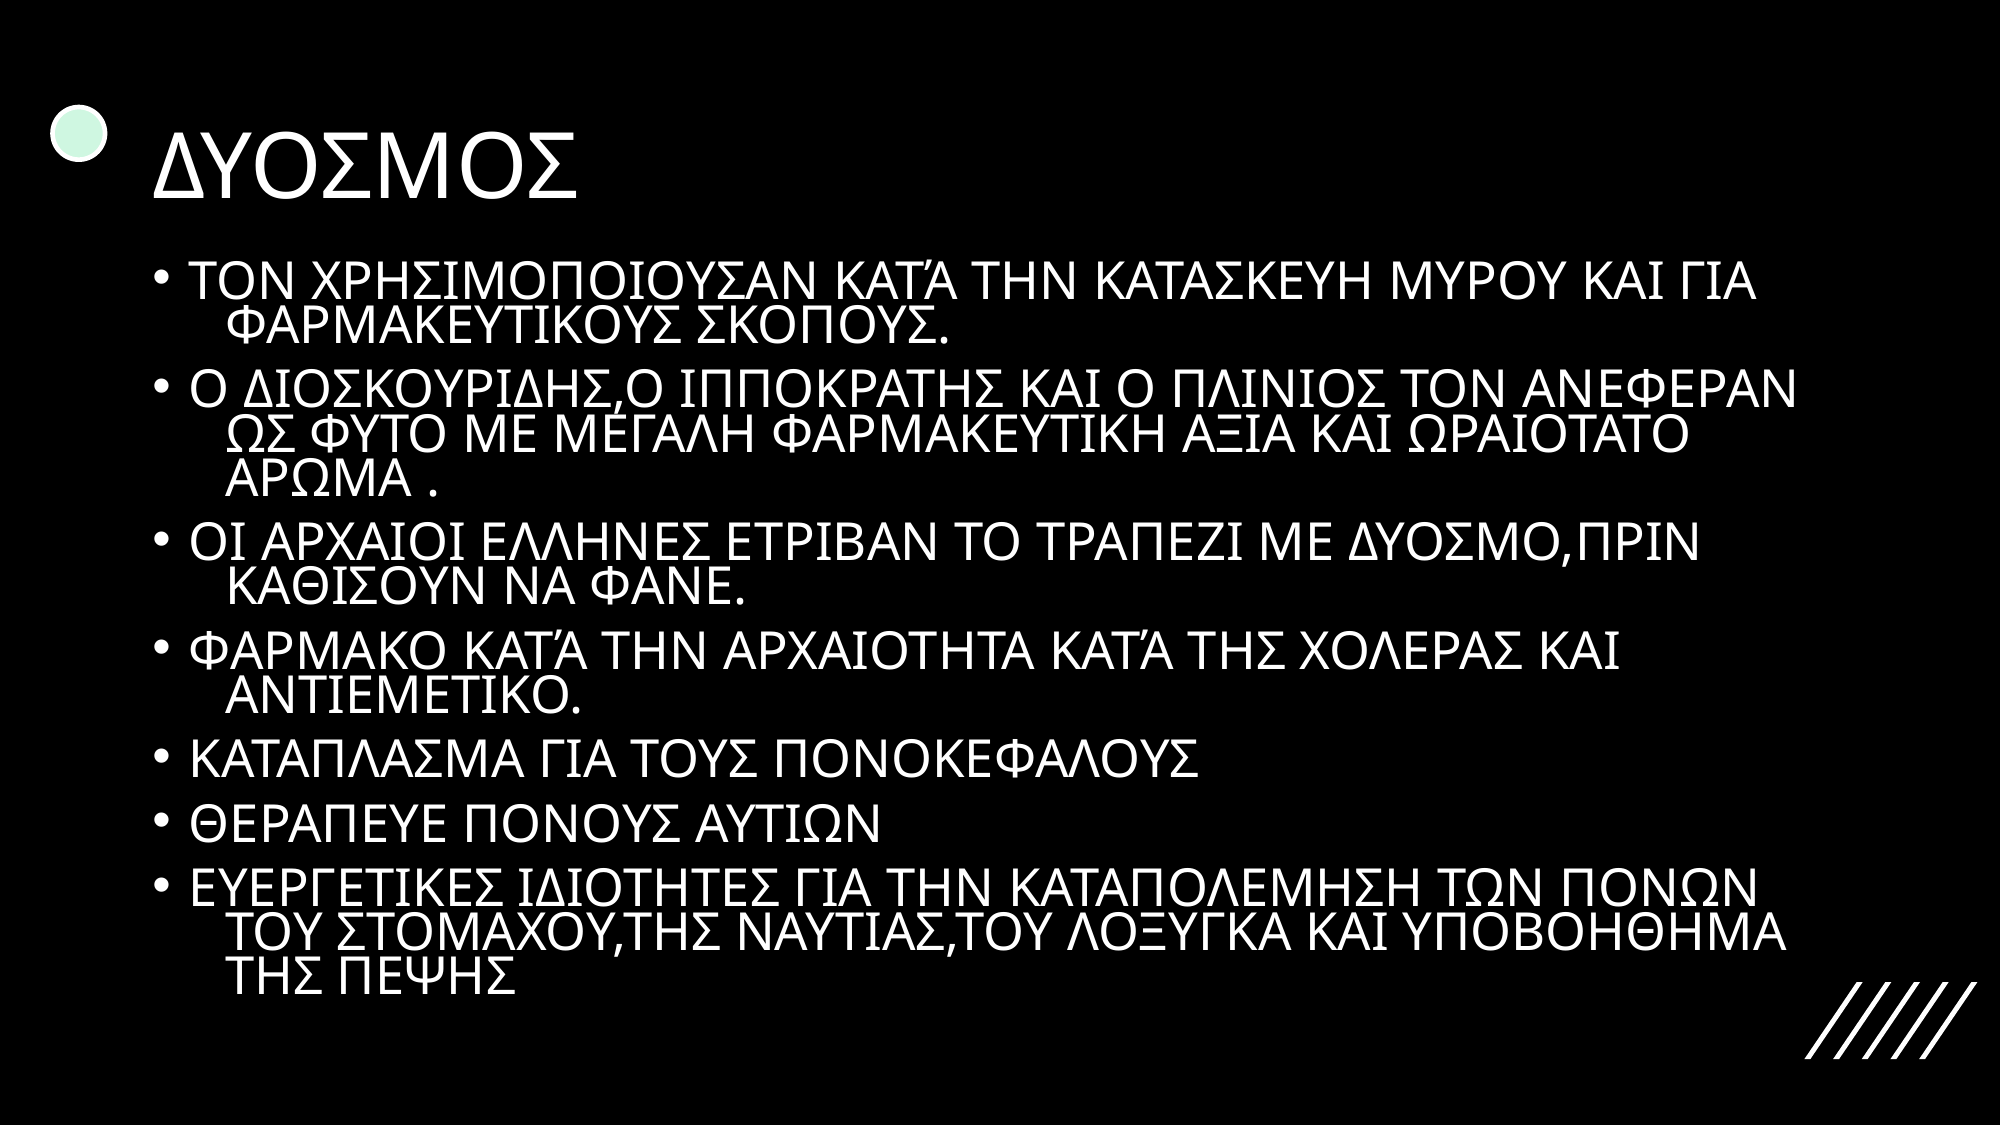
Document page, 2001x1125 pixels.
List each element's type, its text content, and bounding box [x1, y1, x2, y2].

title ΔΥΟΣΜΟΣ [137, 59, 635, 256]
list ΤΟΝ ΧΡΗΣΙΜΟΠΟΙΟΥΣΑΝ ΚΑΤΆ ΤΗΝ ΚΑΤΑΣΚΕΥΗ ΜΥΡΟΥ ΚΑΙ ΓΙΑ ΦΑΡΜΑΚΕΥΤΙΚΟΥΣ ΣΚΟΠΟΥΣ. Ο ΔΙΟΣΚΟΥΡΙΔΗΣ,Ο ΙΠΠΟΚΡΑΤΗΣ ΚΑΙ Ο ΠΛΙΝΙΟΣ ΤΟΝ ΑΝΕΦΕΡΑΝ ΩΣ ΦΥΤΟ ΜΕ ΜΕΓΑΛΗ ΦΑΡΜΑΚΕΥΤΙΚΗ ΑΞΙΑ ΚΑΙ ΩΡΑΙΟΤΑΤΟ ΑΡΩΜΑ . ΟΙ ΑΡΧΑΙΟΙ ΕΛΛΗΝΕΣ ΕΤΡΙΒΑΝ ΤΟ ΤΡΑΠΕΖΙ ΜΕ ΔΥΟΣΜΟ,ΠΡΙΝ ΚΑΘΙΣΟΥΝ ΝΑ ΦΑΝΕ. ΦΑΡΜΑΚΟ ΚΑΤΆ ΤΗΝ ΑΡΧΑΙΟΤΗΤΑ ΚΑΤΆ ΤΗΣ ΧΟΛΕΡΑΣ ΚΑΙ ΑΝΤΙΕΜΕΤΙΚΟ. ΚΑΤΑΠΛΑΣΜΑ ΓΙΑ ΤΟΥΣ ΠΟΝΟΚΕΦΑΛΟΥΣ ΘΕΡΑΠΕΥΕ ΠΟΝΟΥΣ ΑΥΤΙΩΝ ΕΥΕΡΓΕΤΙΚΕΣ ΙΔΙΟΤΗΤΕΣ ΓΙΑ ΤΗΝ ΚΑΤΑΠΟΛΕΜΗΣΗ ΤΩΝ ΠΟΝΩΝ ΤΟΥ ΣΤΟΜΑΧΟΥ,ΤΗΣ ΝΑΥΤΙΑΣ,ΤΟΥ ΛΟΞΥΓΚΑ ΚΑΙ ΥΠΟΒΟΗΘΗΜΑ ΤΗΣ ΠΕΨΗΣ [137, 256, 1863, 1014]
